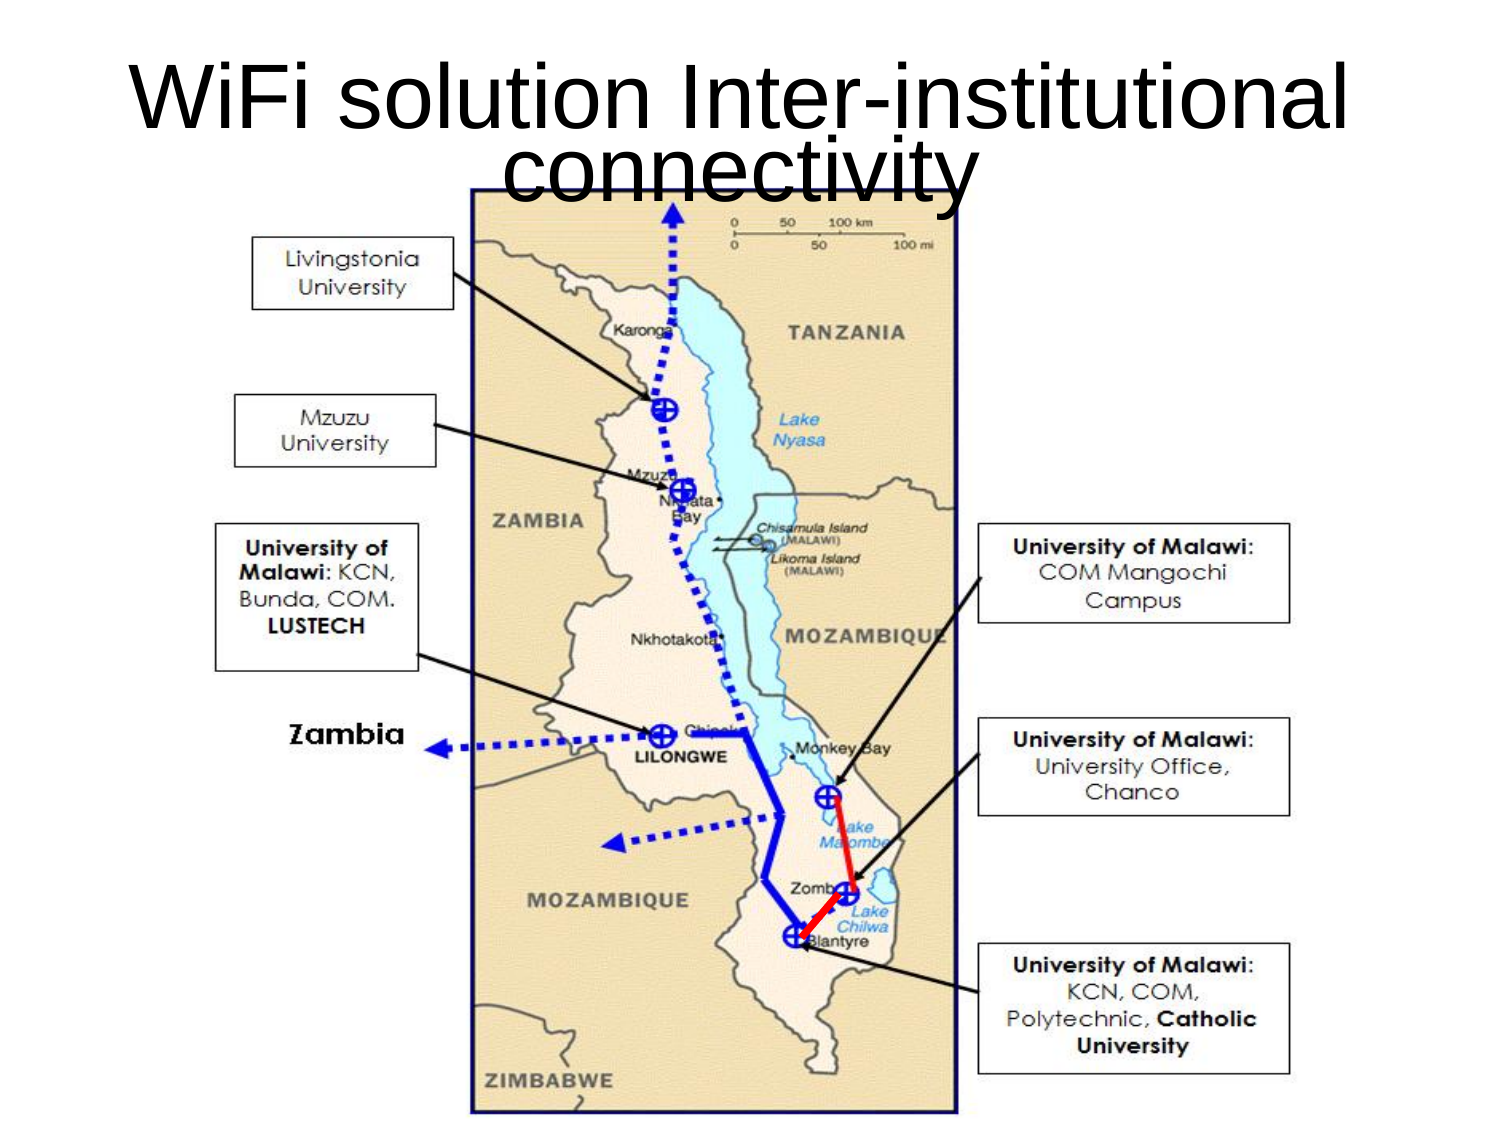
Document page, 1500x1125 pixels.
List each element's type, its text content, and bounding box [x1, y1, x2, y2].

picture [212, 229, 1313, 1125]
title WiFi solution Inter-institutional connectivity [66, 30, 1416, 229]
